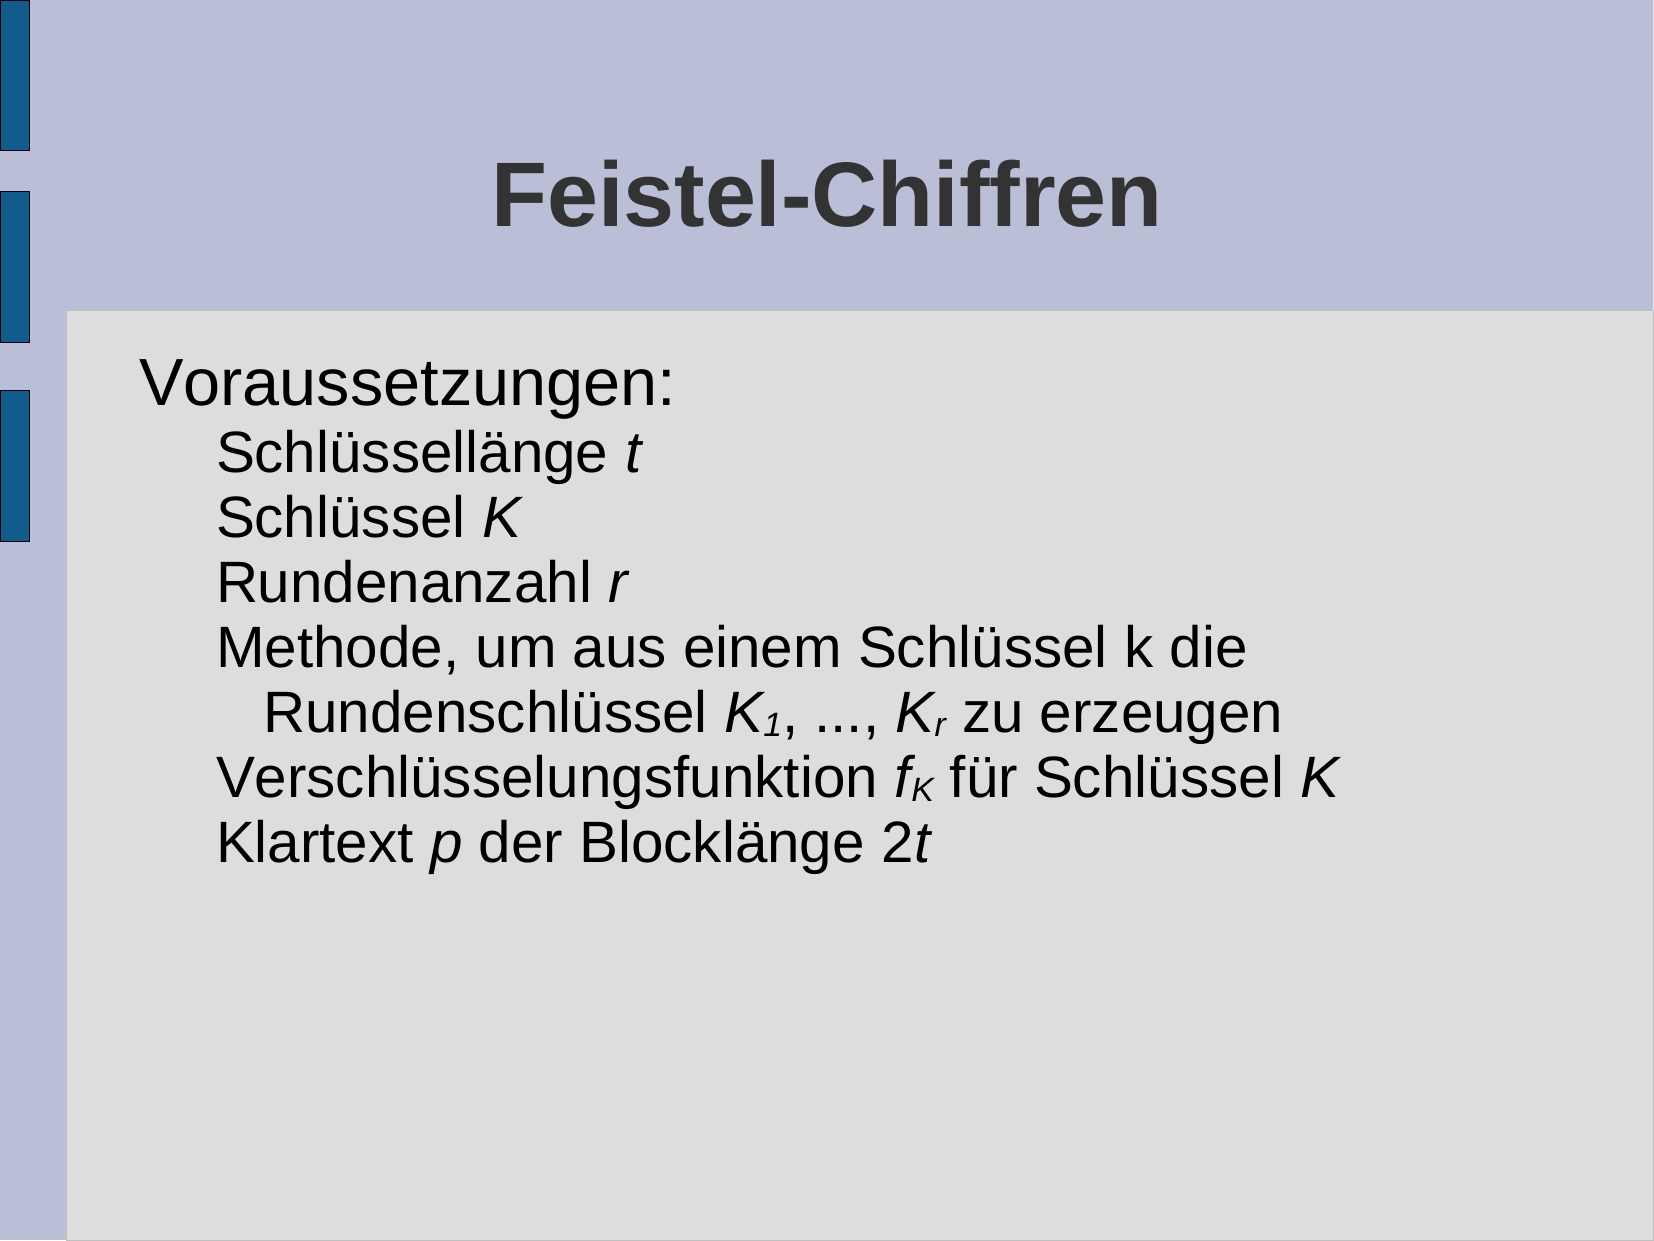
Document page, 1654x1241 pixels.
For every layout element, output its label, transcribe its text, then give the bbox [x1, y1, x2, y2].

list Voraussetzungen: Schlüssellänge t Schlüssel K Rundenanzahl r Methode, um aus einem Schlüssel k die Rundenschlüssel K1, ..., Kr zu erzeugen Verschlüsselungsfunktion fK für Schlüssel K Klartext p der Blocklänge 2t [121, 344, 1534, 1127]
title Feistel-Chiffren [121, 91, 1534, 299]
